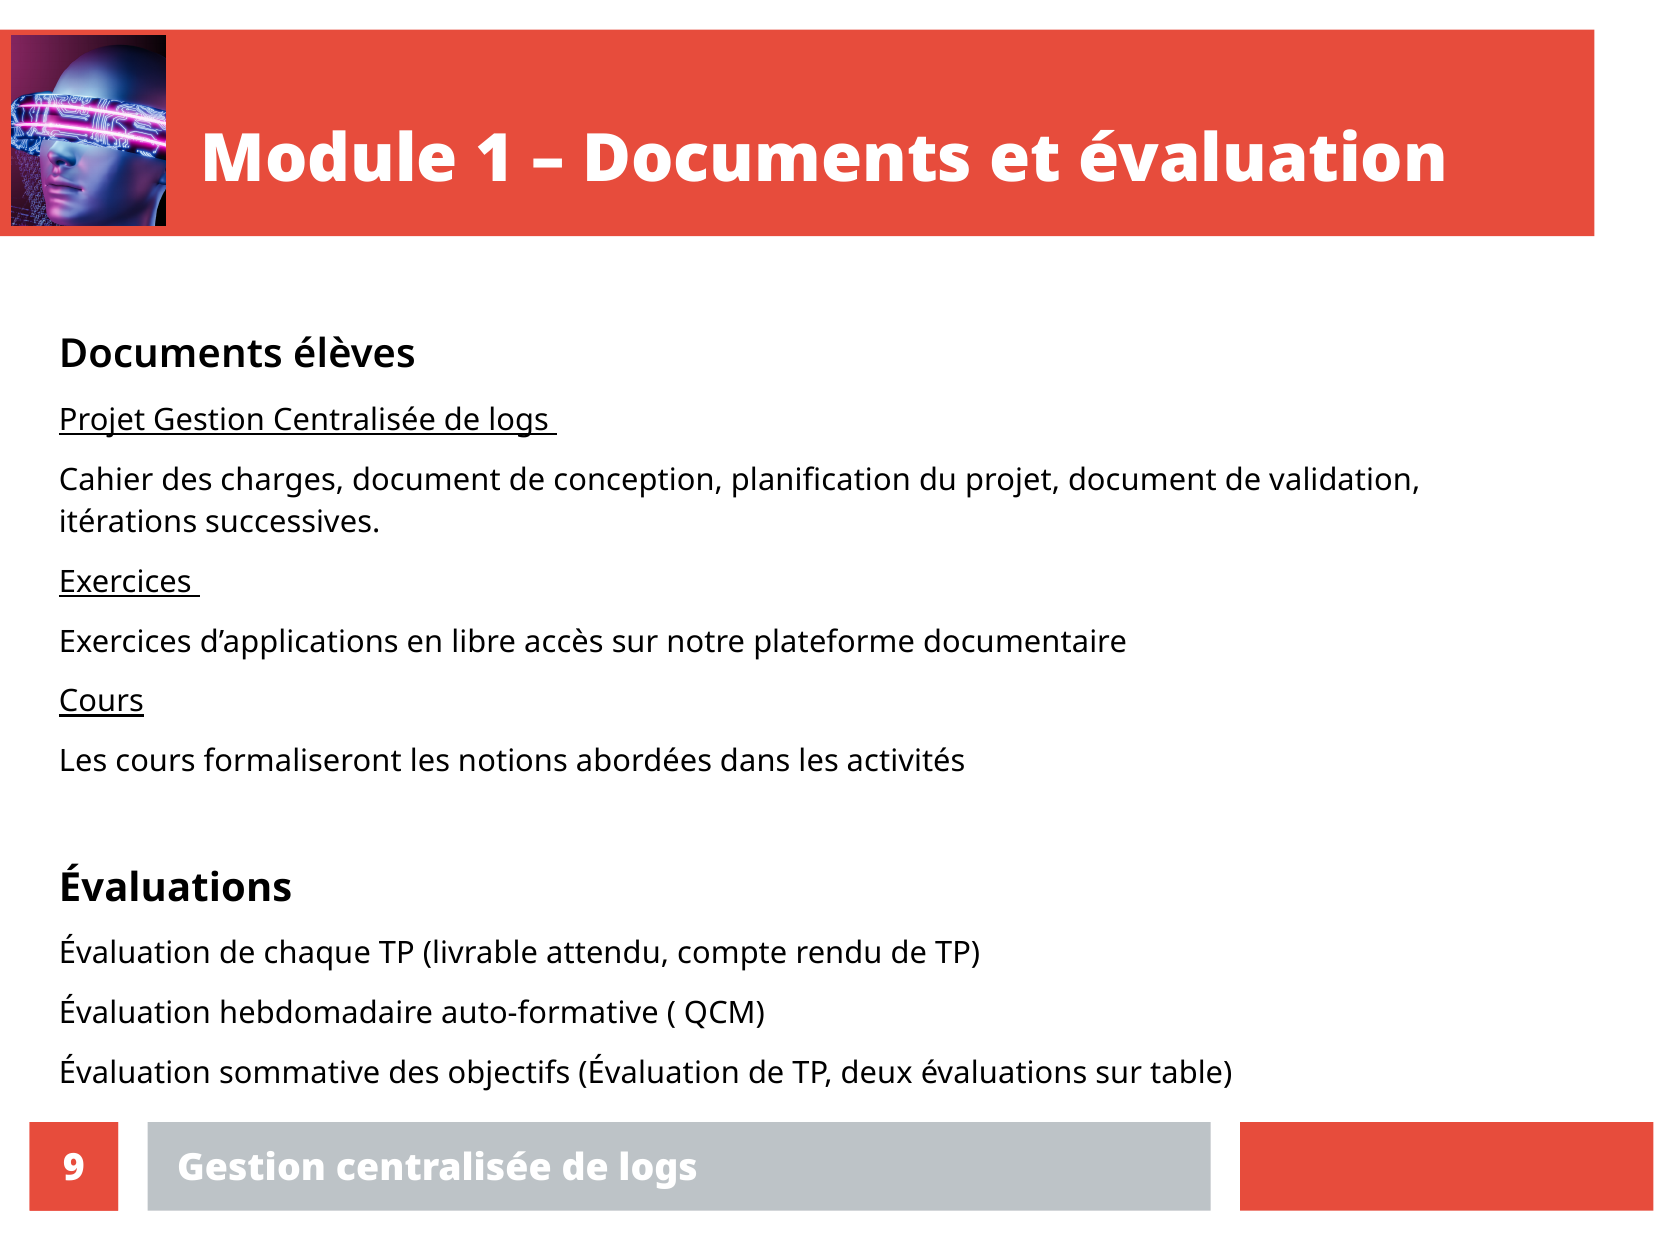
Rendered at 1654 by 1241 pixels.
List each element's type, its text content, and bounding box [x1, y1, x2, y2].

title Module 1 – Documents et évaluation [200, 53, 1571, 201]
picture [11, 35, 166, 226]
list Documents élèves Projet Gestion Centralisée de logs Cahier des charges, document de conception, planification du projet, document de validation, itérations successives. Exercices Exercices d’applications en libre accès sur notre plateforme documentaire Cours Les cours formaliseront les notions abordées dans les activités Évaluations Évaluation de chaque TP (livrable attendu, compte rendu de TP) Évaluation hebdomadaire auto-formative ( QCM) Évaluation sommative des objectifs (Évaluation de TP, deux évaluations sur table) [59, 324, 1565, 1093]
